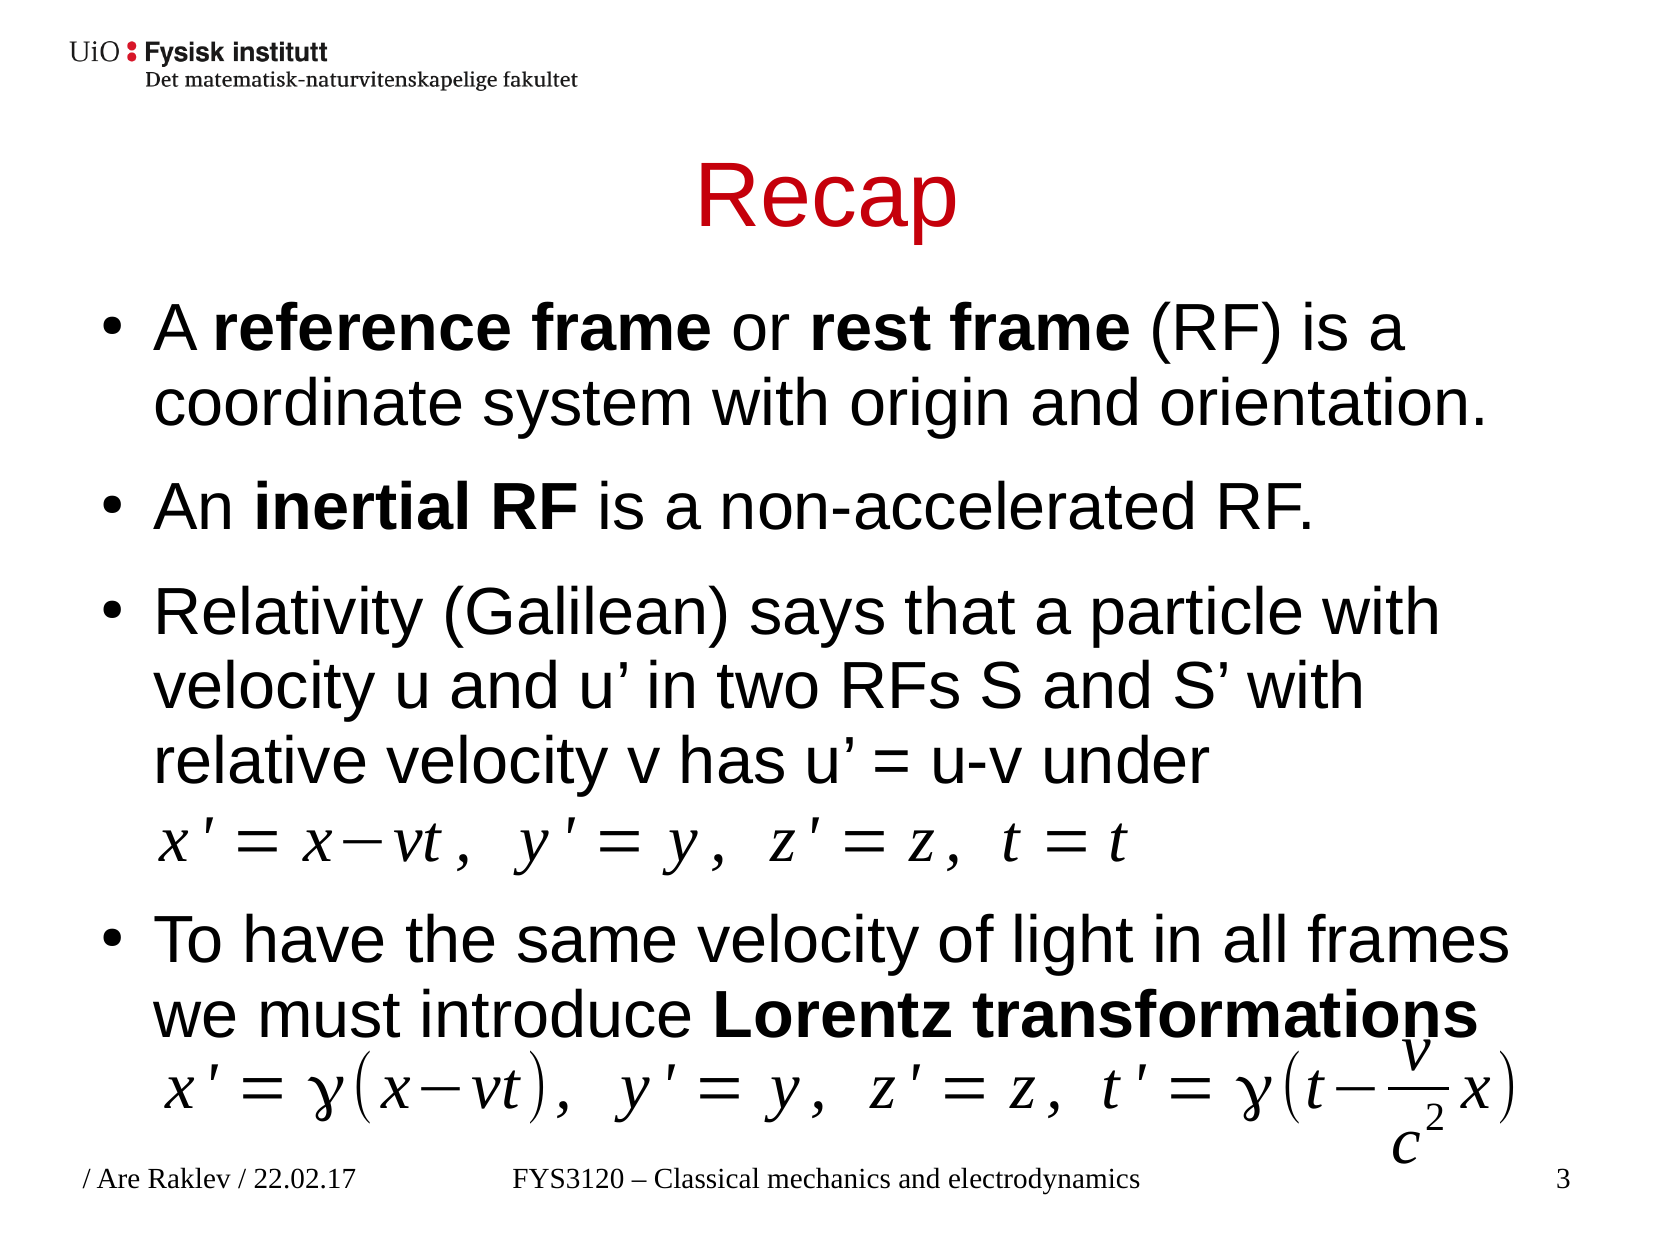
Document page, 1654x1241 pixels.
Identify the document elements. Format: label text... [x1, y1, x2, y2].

title Recap [82, 90, 1571, 290]
chart [150, 801, 1137, 876]
picture [68, 37, 581, 93]
list A reference frame or rest frame (RF) is a coordinate system with origin and orientation. An inertial RF is a non-accelerated RF. Relativity (Galilean) says that a particle with velocity u and u’ in two RFs S and S’ with relative velocity v has u’ = u-v under To have the same velocity of light in all frames we must introduce Lorentz transformations [82, 290, 1571, 1147]
chart [155, 1010, 1526, 1178]
